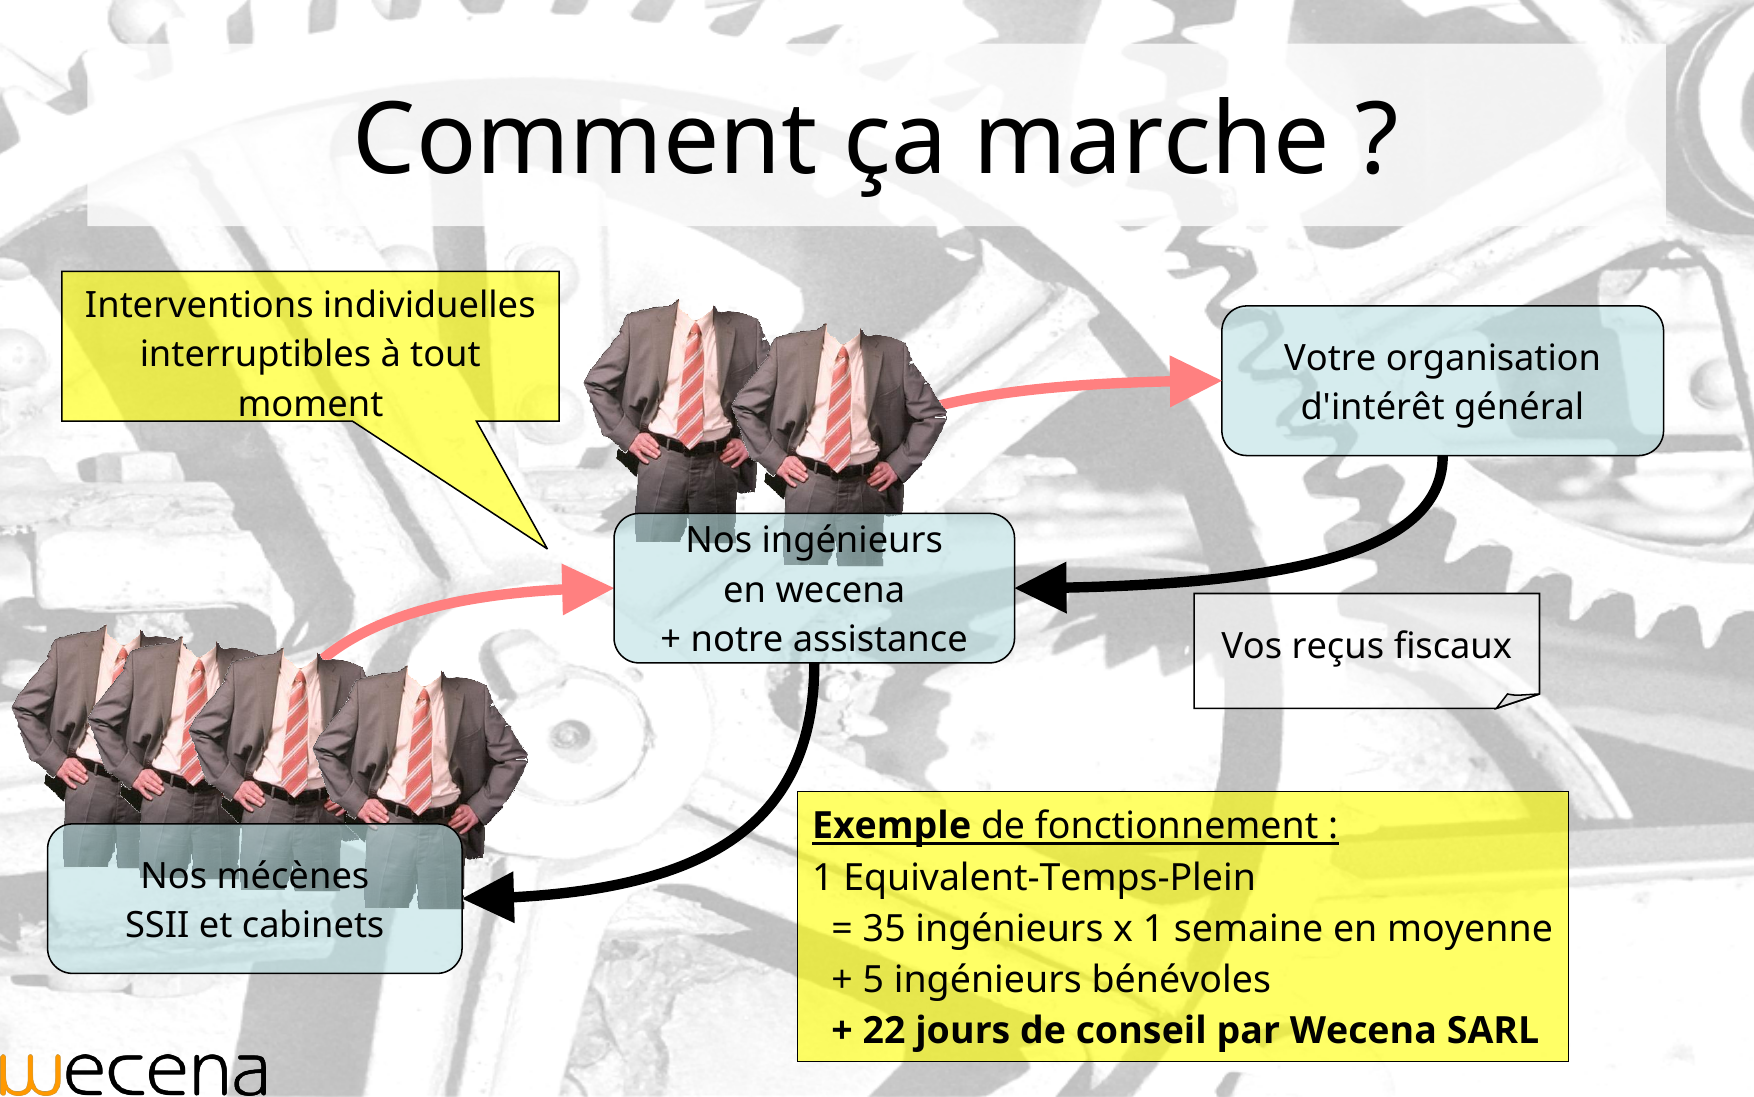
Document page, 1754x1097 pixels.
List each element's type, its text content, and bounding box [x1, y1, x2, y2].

text_box Vos reçus fiscaux [1194, 593, 1540, 709]
text_box Nos ingénieurs en wecena + notre assistance [614, 513, 1015, 663]
title Comment ça marche ? [87, 43, 1666, 227]
text_box Interventions individuelles interruptibles à tout moment [61, 271, 560, 549]
text_box Exemple de fonctionnement : 1 Equivalent-Temps-Plein = 35 ingénieurs x 1 semaine en moyenne + 5 ingénieurs bénévoles + 22 jours de conseil par Wecena SARL [797, 791, 1550, 1032]
text_box Votre organisation d'intérêt général [1221, 305, 1664, 456]
picture [0, 0, 1754, 1097]
text_box Nos mécènes SSII et cabinets [47, 823, 463, 974]
